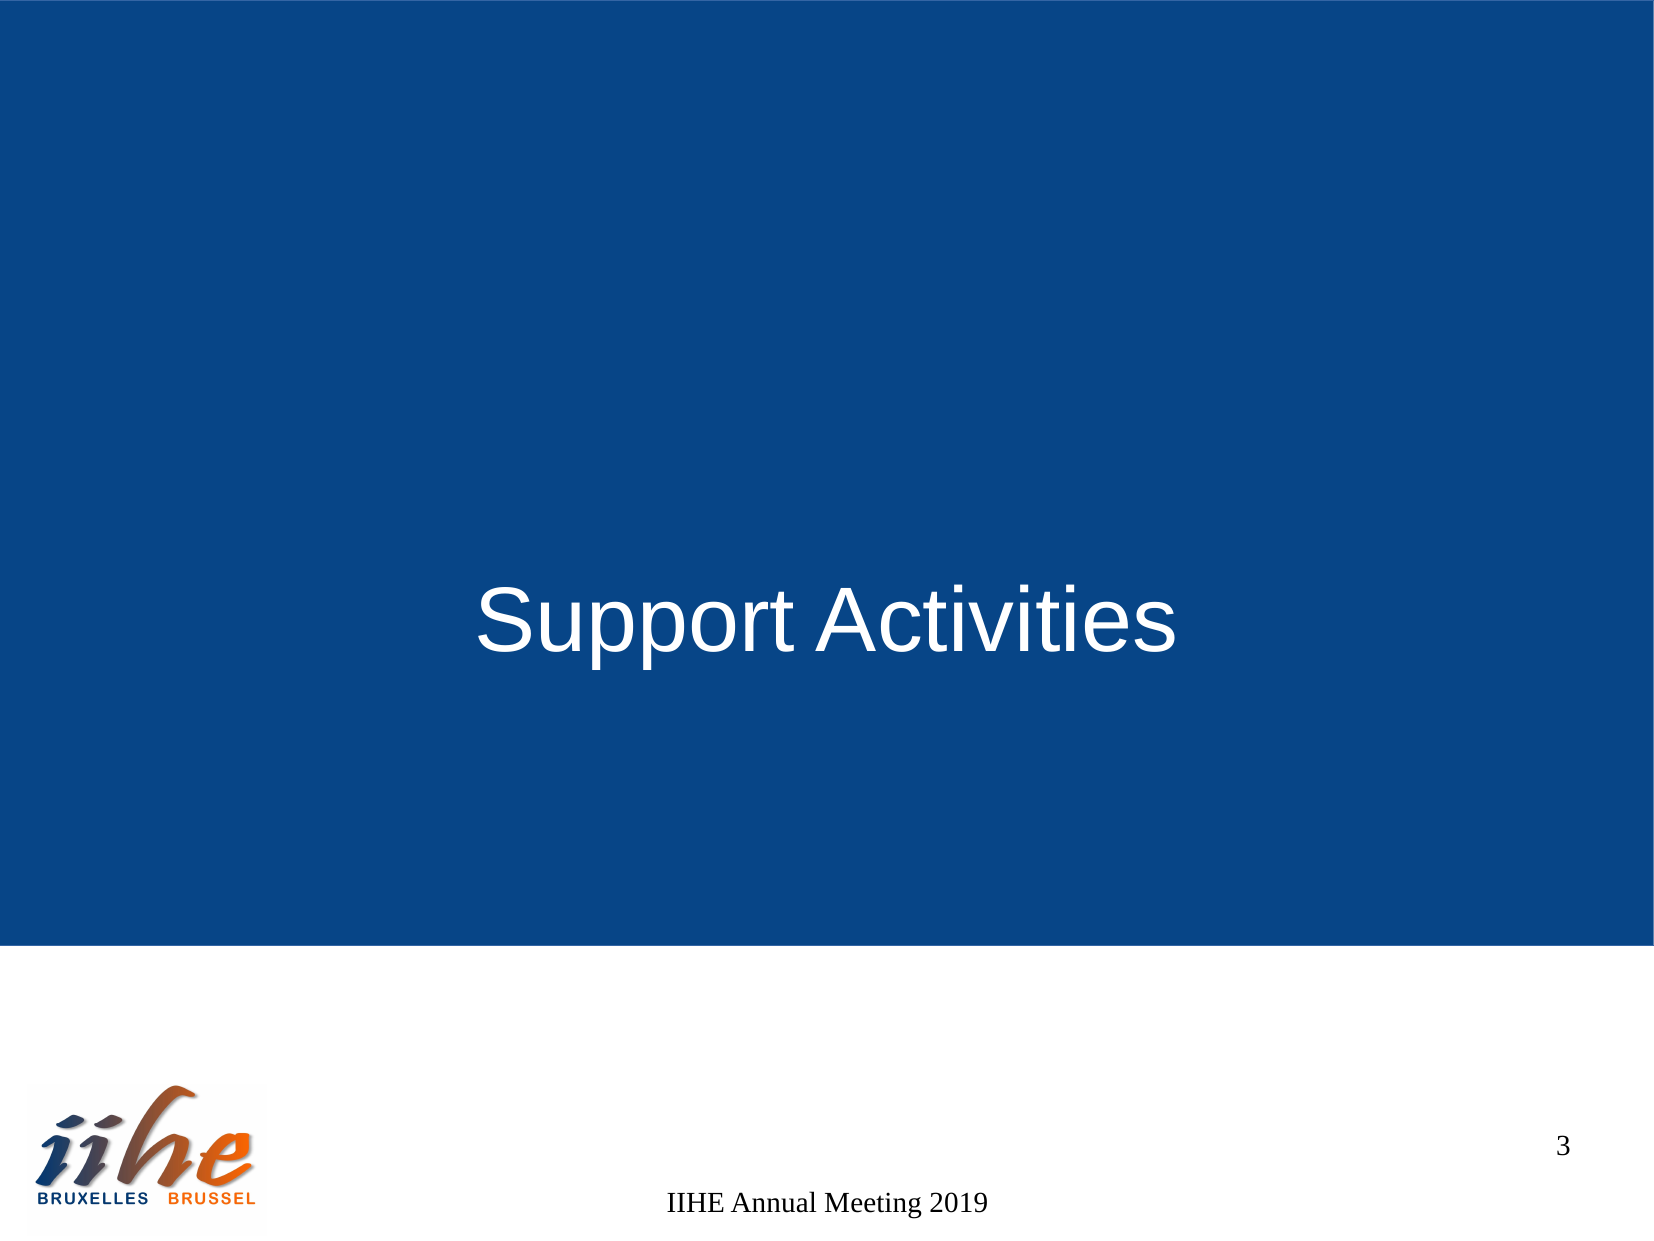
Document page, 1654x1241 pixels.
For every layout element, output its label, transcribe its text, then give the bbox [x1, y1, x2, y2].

title Support Activities [82, 516, 1571, 724]
picture [27, 1084, 267, 1236]
